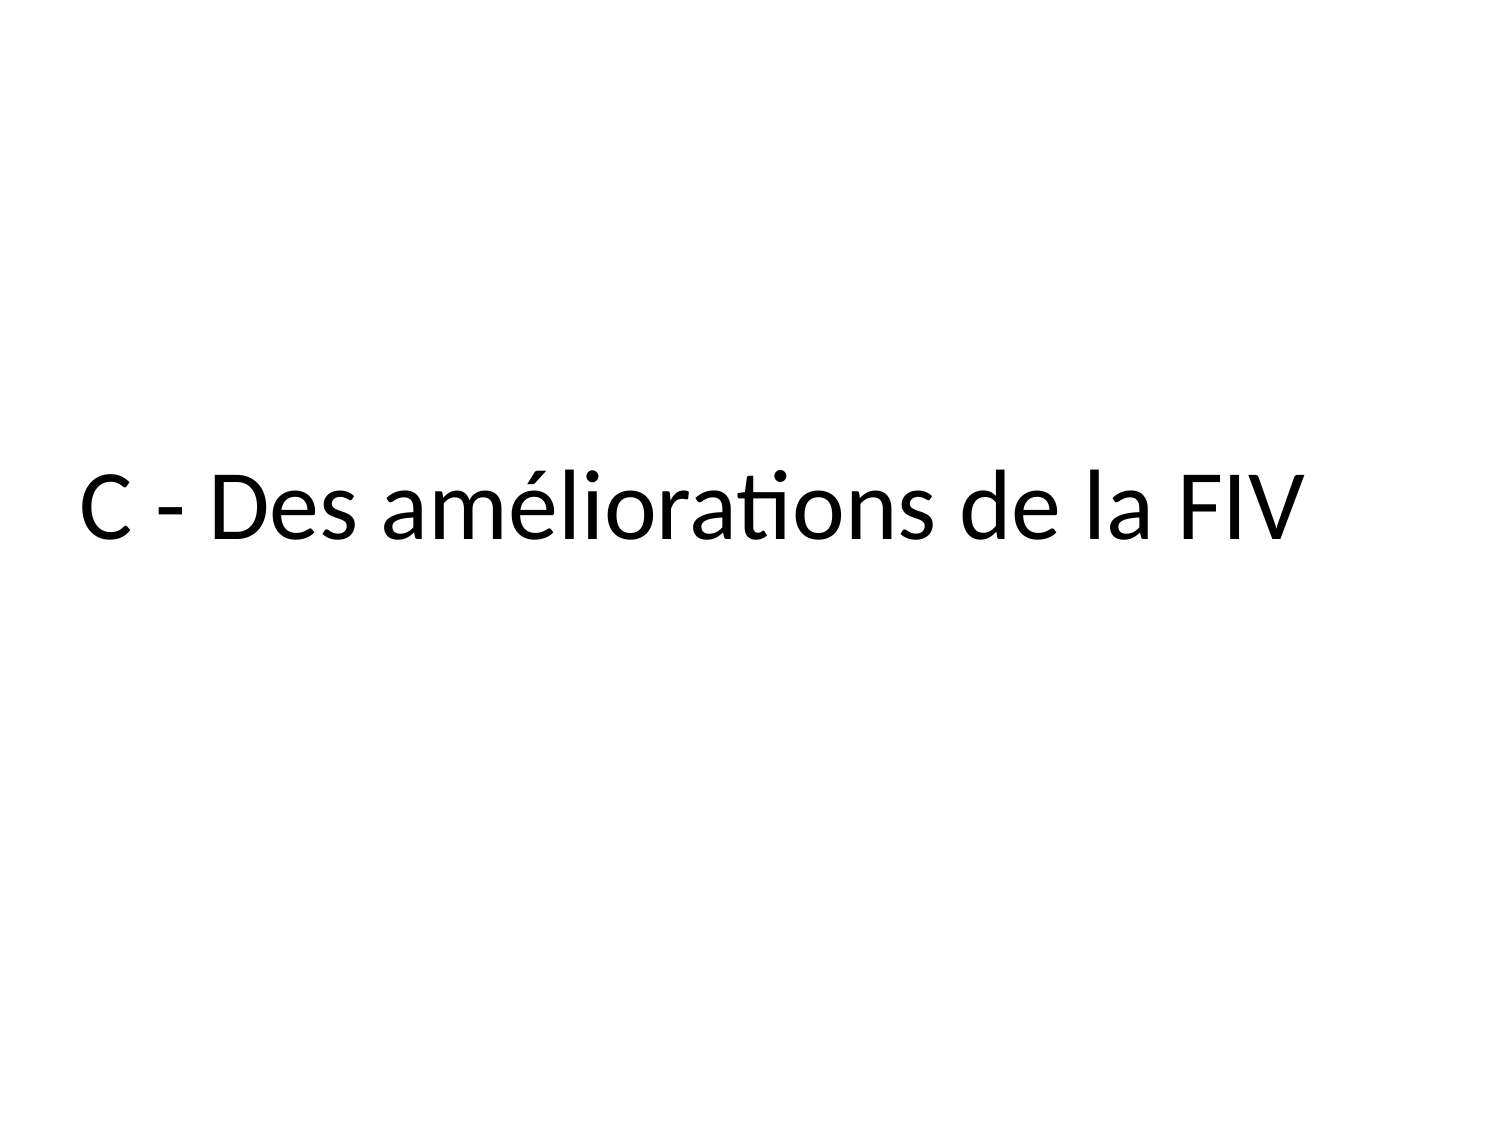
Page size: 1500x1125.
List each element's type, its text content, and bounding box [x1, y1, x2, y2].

text_box C - Des améliorations de la FIV [64, 432, 1400, 568]
